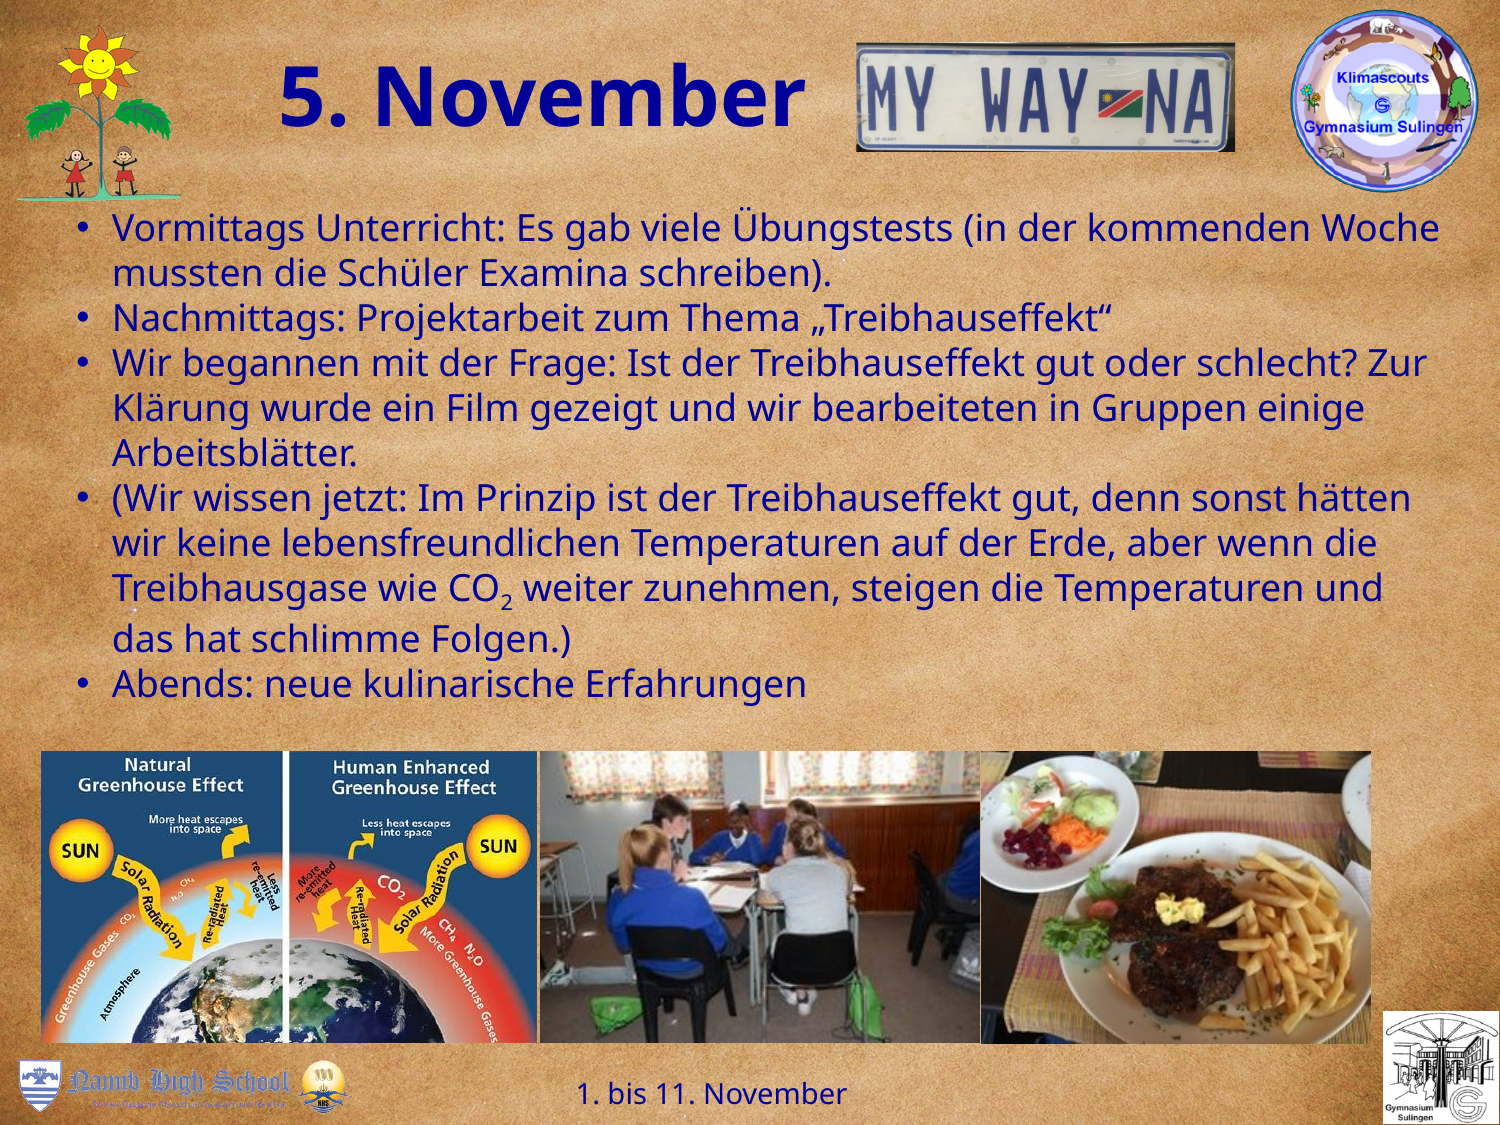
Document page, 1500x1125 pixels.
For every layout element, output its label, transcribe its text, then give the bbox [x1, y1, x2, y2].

picture [0, 0, 1500, 1125]
text_box 5. November [194, 0, 892, 188]
text_box Vormittags Unterricht: Es gab viele Übungstests (in der kommenden Woche mussten die Schüler Examina schreiben). Nachmittags: Projektarbeit zum Thema „Treibhauseffekt“ Wir begannen mit der Frage: Ist der Treibhauseffekt gut oder schlecht? Zur Klärung wurde ein Film gezeigt und wir bearbeiteten in Gruppen einige Arbeitsblätter. (Wir wissen jetzt: Im Prinzip ist der Treibhauseffekt gut, denn sonst hätten wir keine lebensfreundlichen Temperaturen auf der Erde, aber wenn die Treibhausgase wie CO2 weiter zunehmen, steigen die Temperaturen und das hat schlimme Folgen.) Abends: neue kulinarische Erfahrungen [61, 196, 1458, 939]
